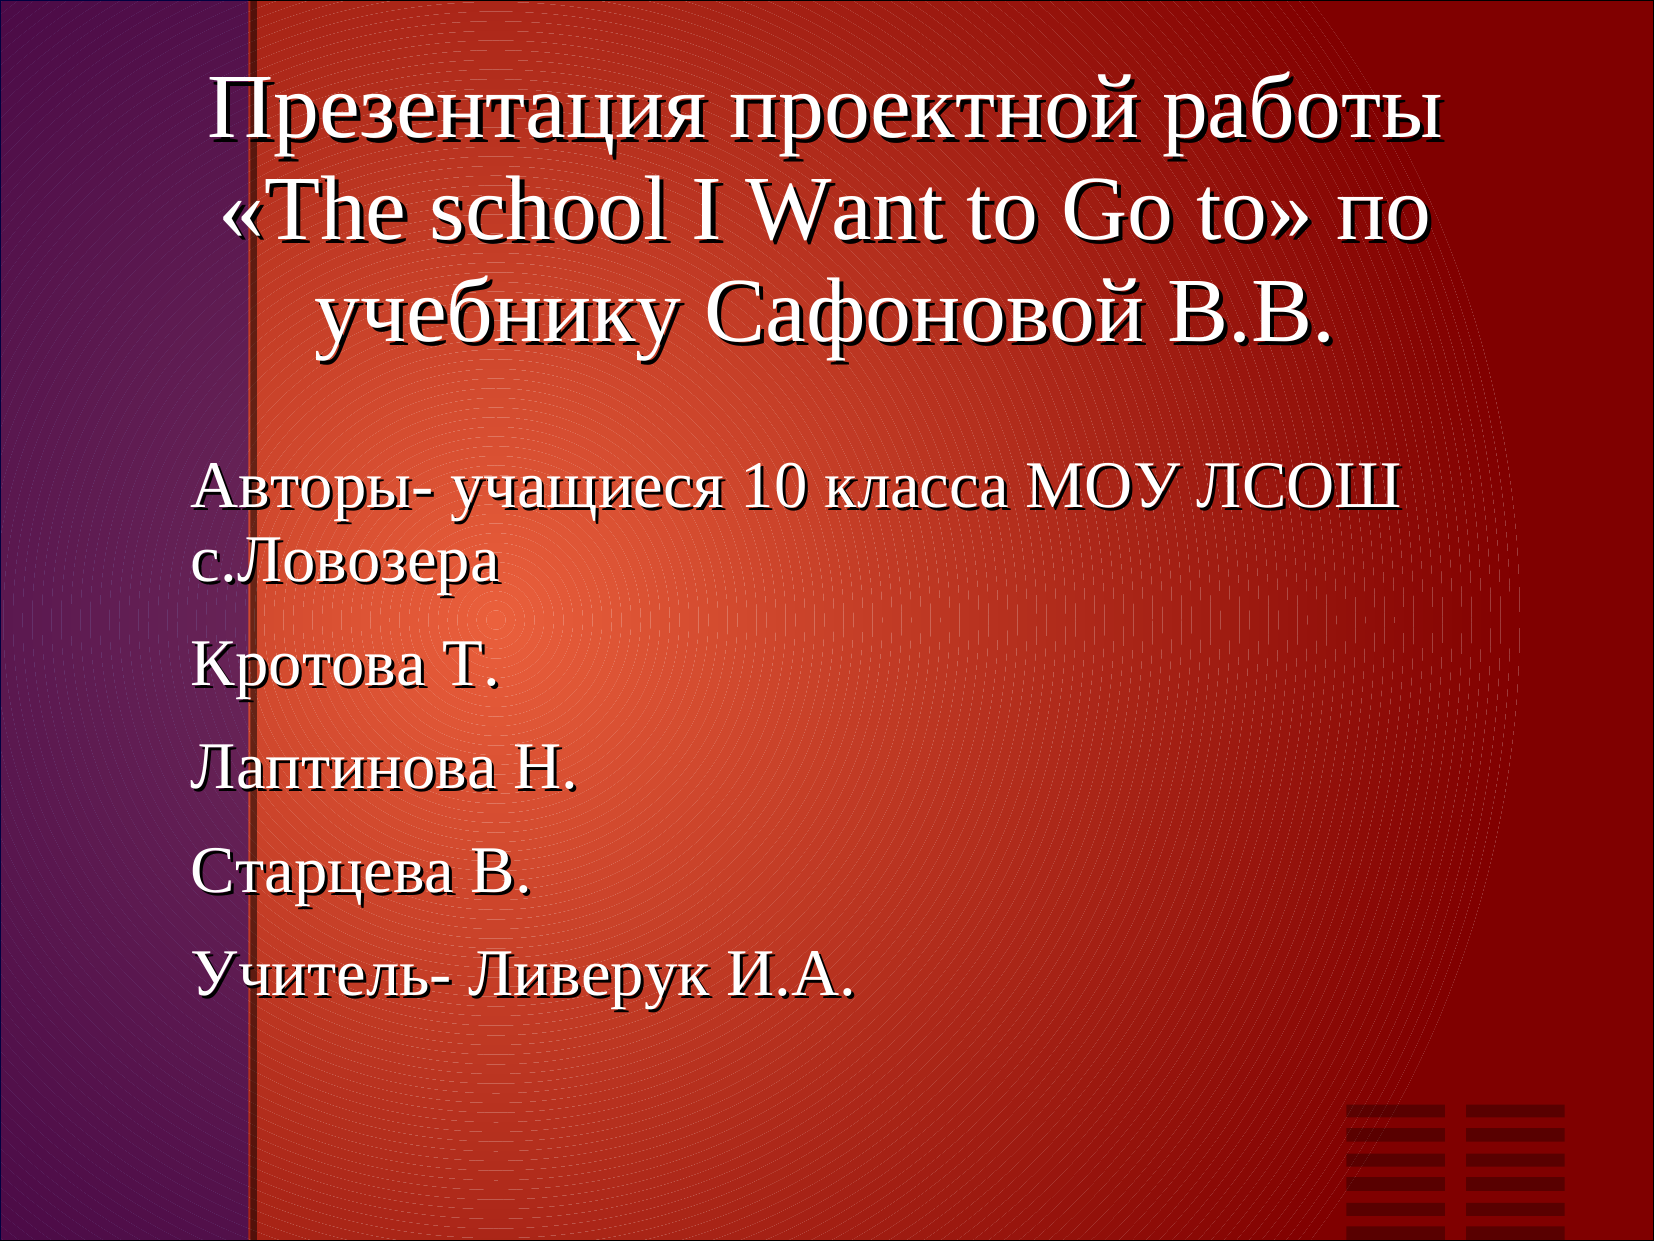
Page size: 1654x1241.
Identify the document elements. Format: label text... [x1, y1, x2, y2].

title Презентация проектной работы «The school I Want to Go to» по учебнику Сафоновой В.В. [119, 56, 1533, 344]
list Авторы- учащиеся 10 класса МОУ ЛСОШ с.Ловозера Кротова Т. Лаптинова Н. Старцева В. Учитель- Ливерук И.А. [119, 344, 1533, 1149]
